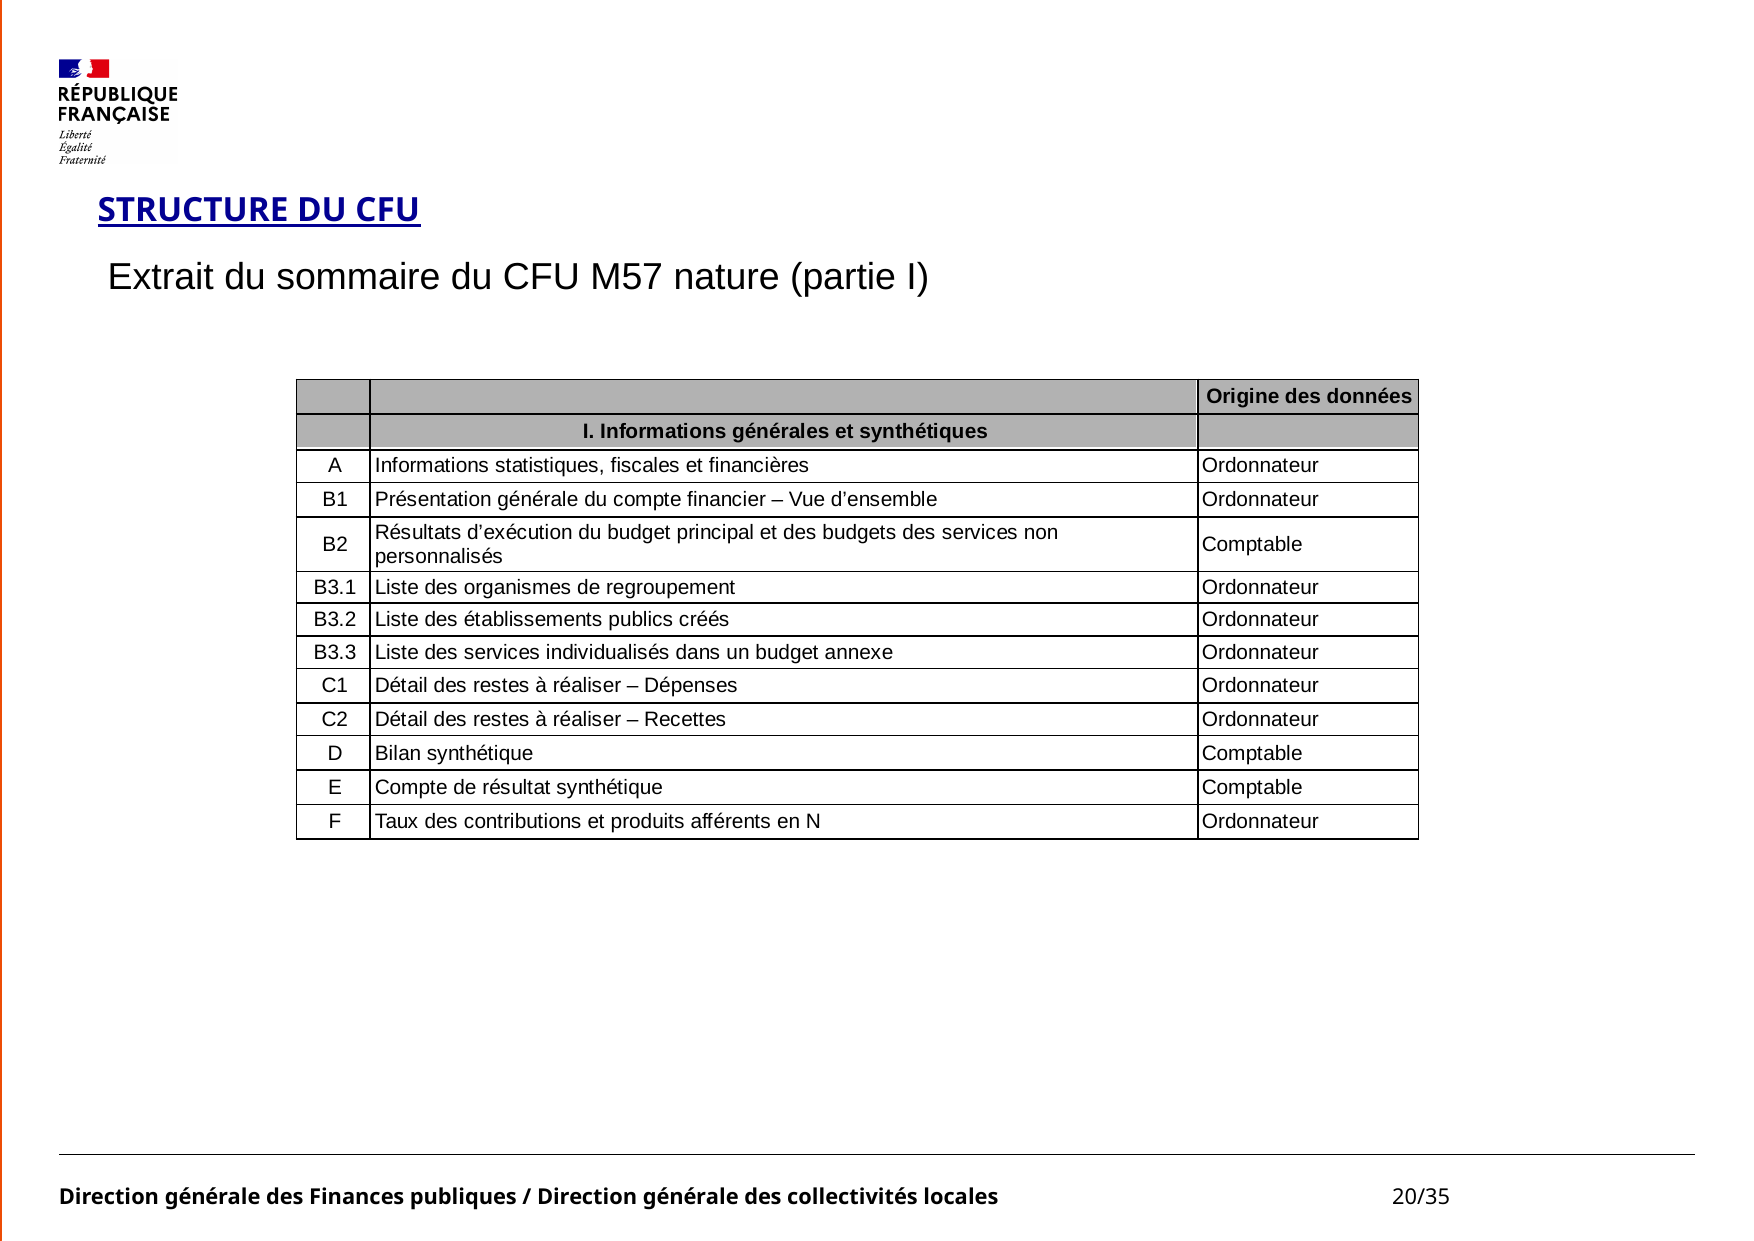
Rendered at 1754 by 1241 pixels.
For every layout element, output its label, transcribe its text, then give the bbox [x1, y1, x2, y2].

chart [222, 259, 1441, 929]
picture [59, 59, 178, 164]
text_box Extrait du sommaire du CFU M57 nature (partie I) [93, 248, 945, 305]
text_box STRUCTURE DU CFU [82, 165, 1695, 286]
